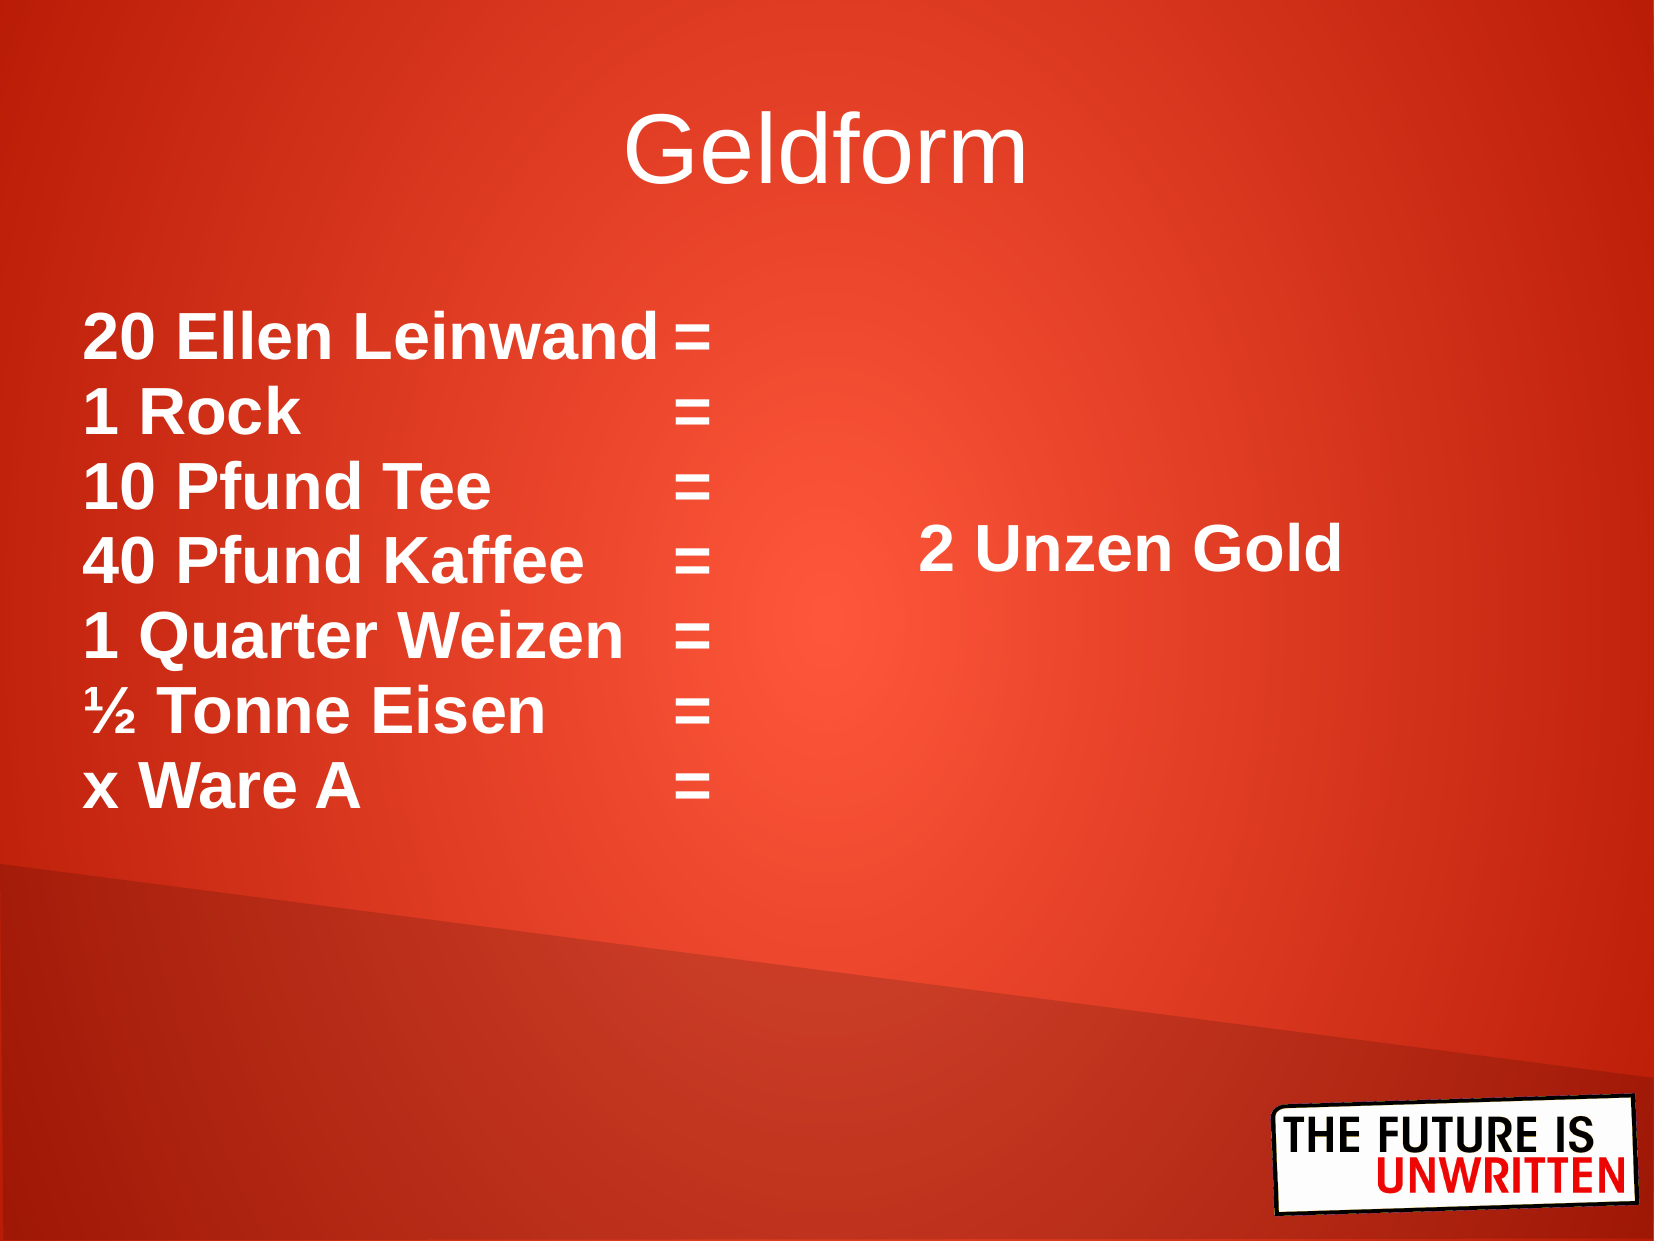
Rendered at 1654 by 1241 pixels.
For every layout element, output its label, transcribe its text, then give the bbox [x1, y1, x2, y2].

subtitle 20 Ellen Leinwand = 1 Rock = 10 Pfund Tee = 40 Pfund Kaffee = 1 Quarter Weizen = ½ Tonne Eisen = x Ware A = [82, 299, 768, 857]
text_box 2 Unzen Gold [904, 503, 1513, 650]
picture [1269, 1092, 1640, 1217]
title Geldform [82, 47, 1571, 252]
